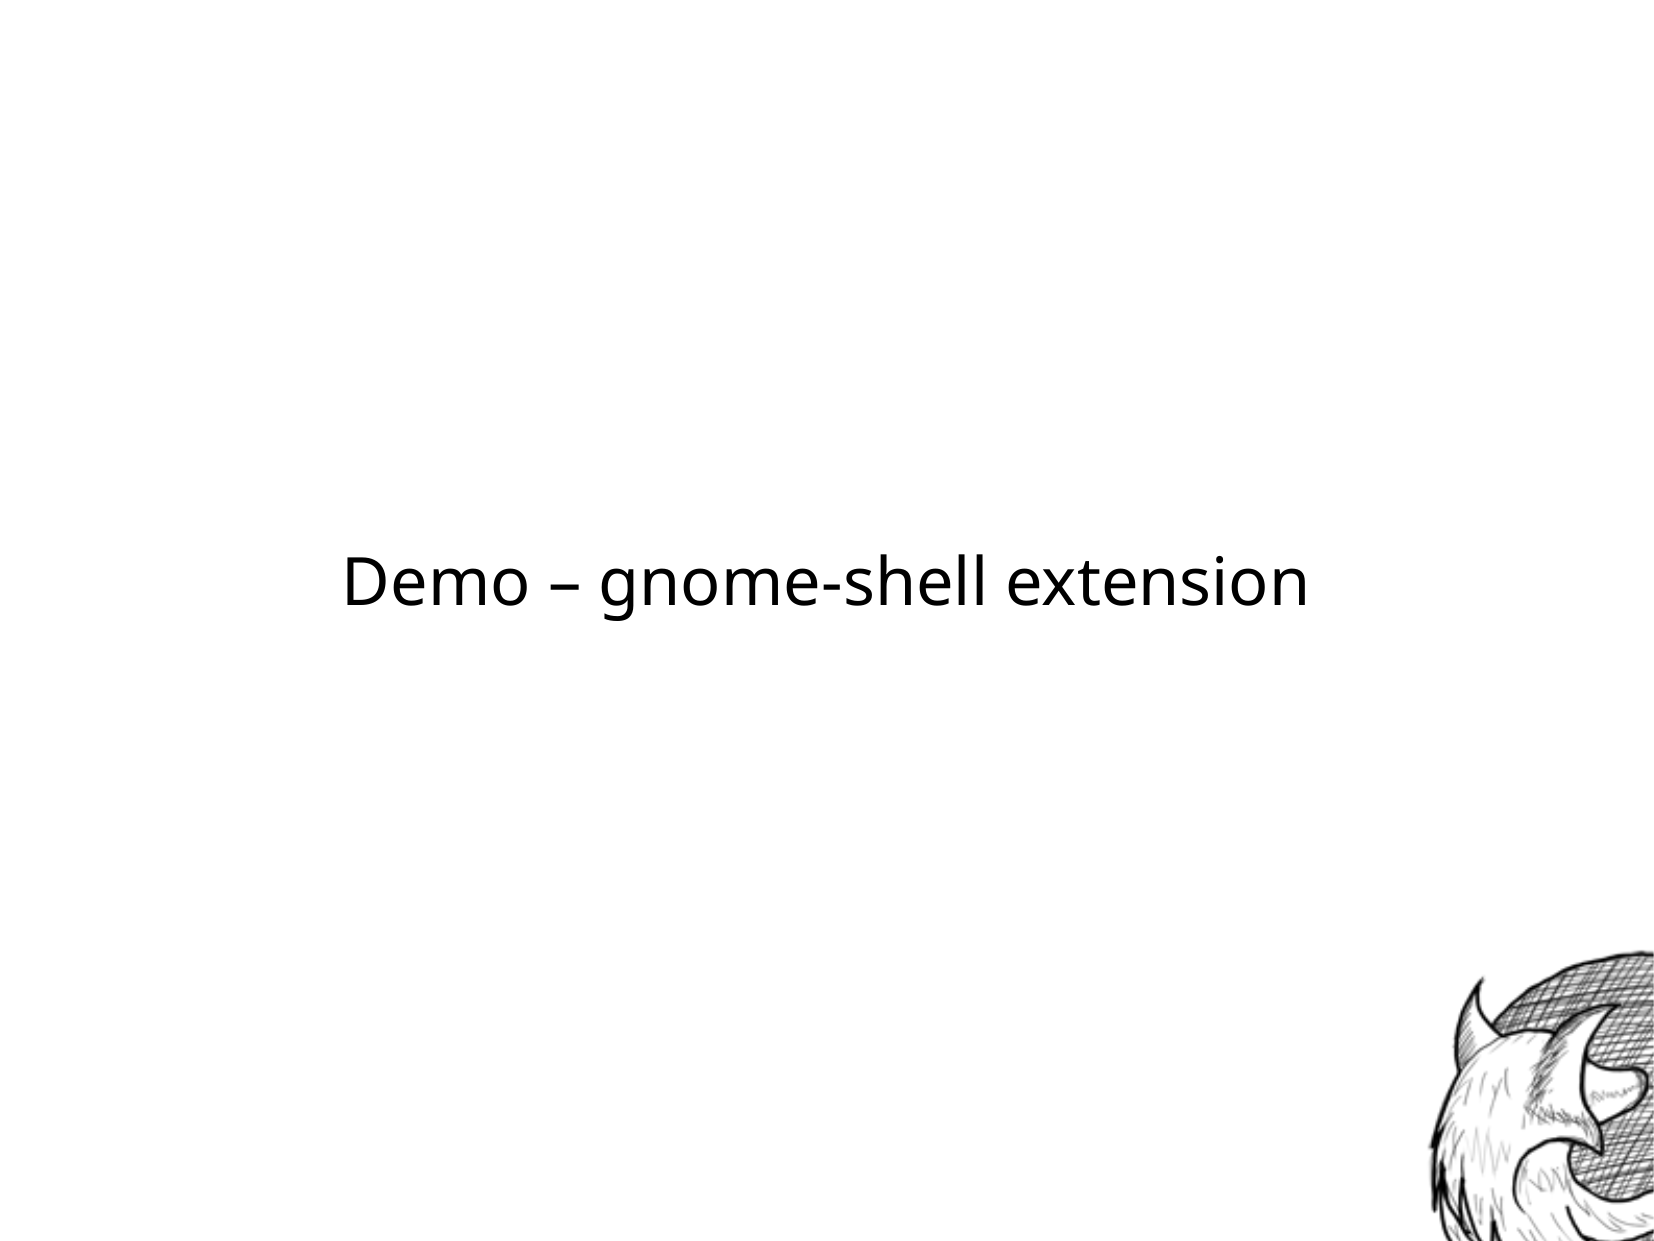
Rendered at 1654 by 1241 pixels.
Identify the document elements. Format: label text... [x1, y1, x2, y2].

subtitle Demo – gnome-shell extension [82, 56, 1571, 1102]
picture [1386, 915, 1654, 1241]
